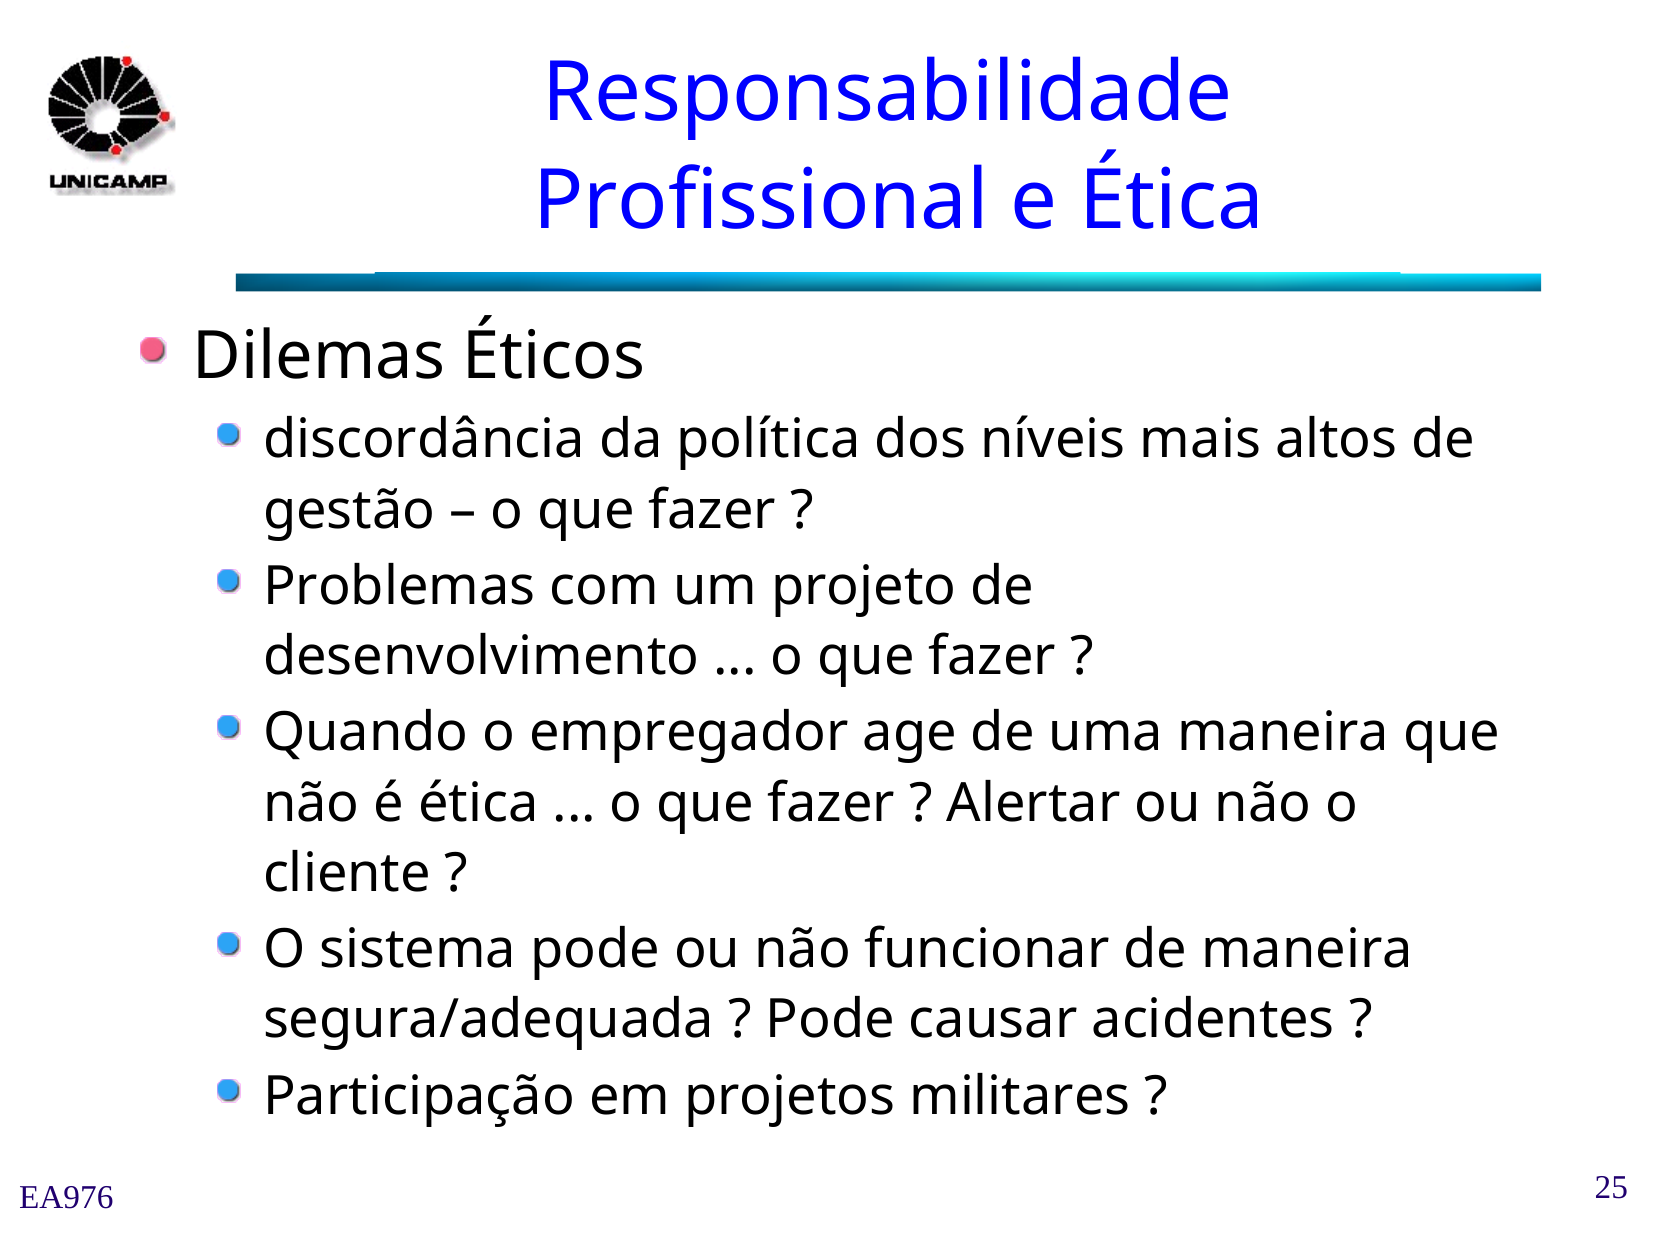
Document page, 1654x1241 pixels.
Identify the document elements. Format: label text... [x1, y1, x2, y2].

picture [125, 272, 1654, 295]
picture [216, 1078, 242, 1104]
title Responsabilidade Profissional e Ética [264, 42, 1534, 250]
list Dilemas Éticos discordância da política dos níveis mais altos de gestão – o que fazer ? Problemas com um projeto de desenvolvimento ... o que fazer ? Quando o empregador age de uma maneira que não é ética ... o que fazer ? Alertar ou não o cliente ? O sistema pode ou não funcionar de maneira segura/adequada ? Pode causar acidentes ? Participação em projetos militares ? [121, 309, 1534, 1016]
